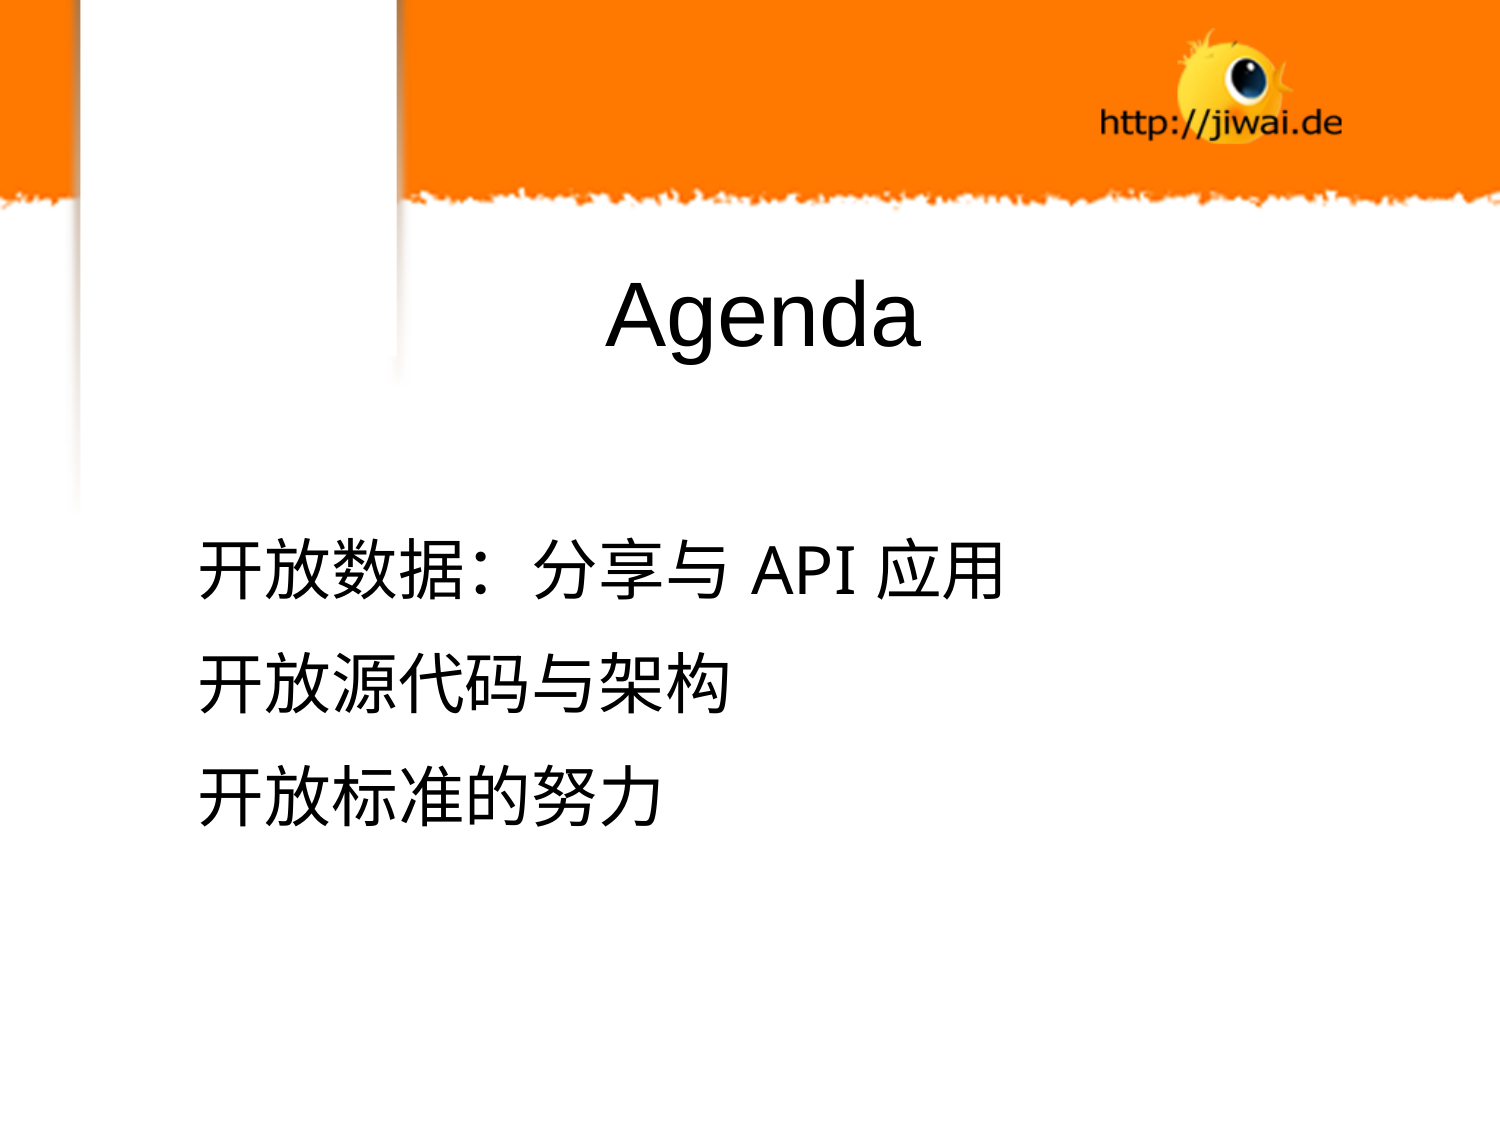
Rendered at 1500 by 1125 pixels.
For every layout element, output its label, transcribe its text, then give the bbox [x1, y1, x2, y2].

title Agenda [88, 255, 1439, 443]
picture [0, 0, 1500, 1125]
list 开放数据：分享与API应用 开放源代码与架构 开放标准的努力 [147, 509, 1437, 1093]
